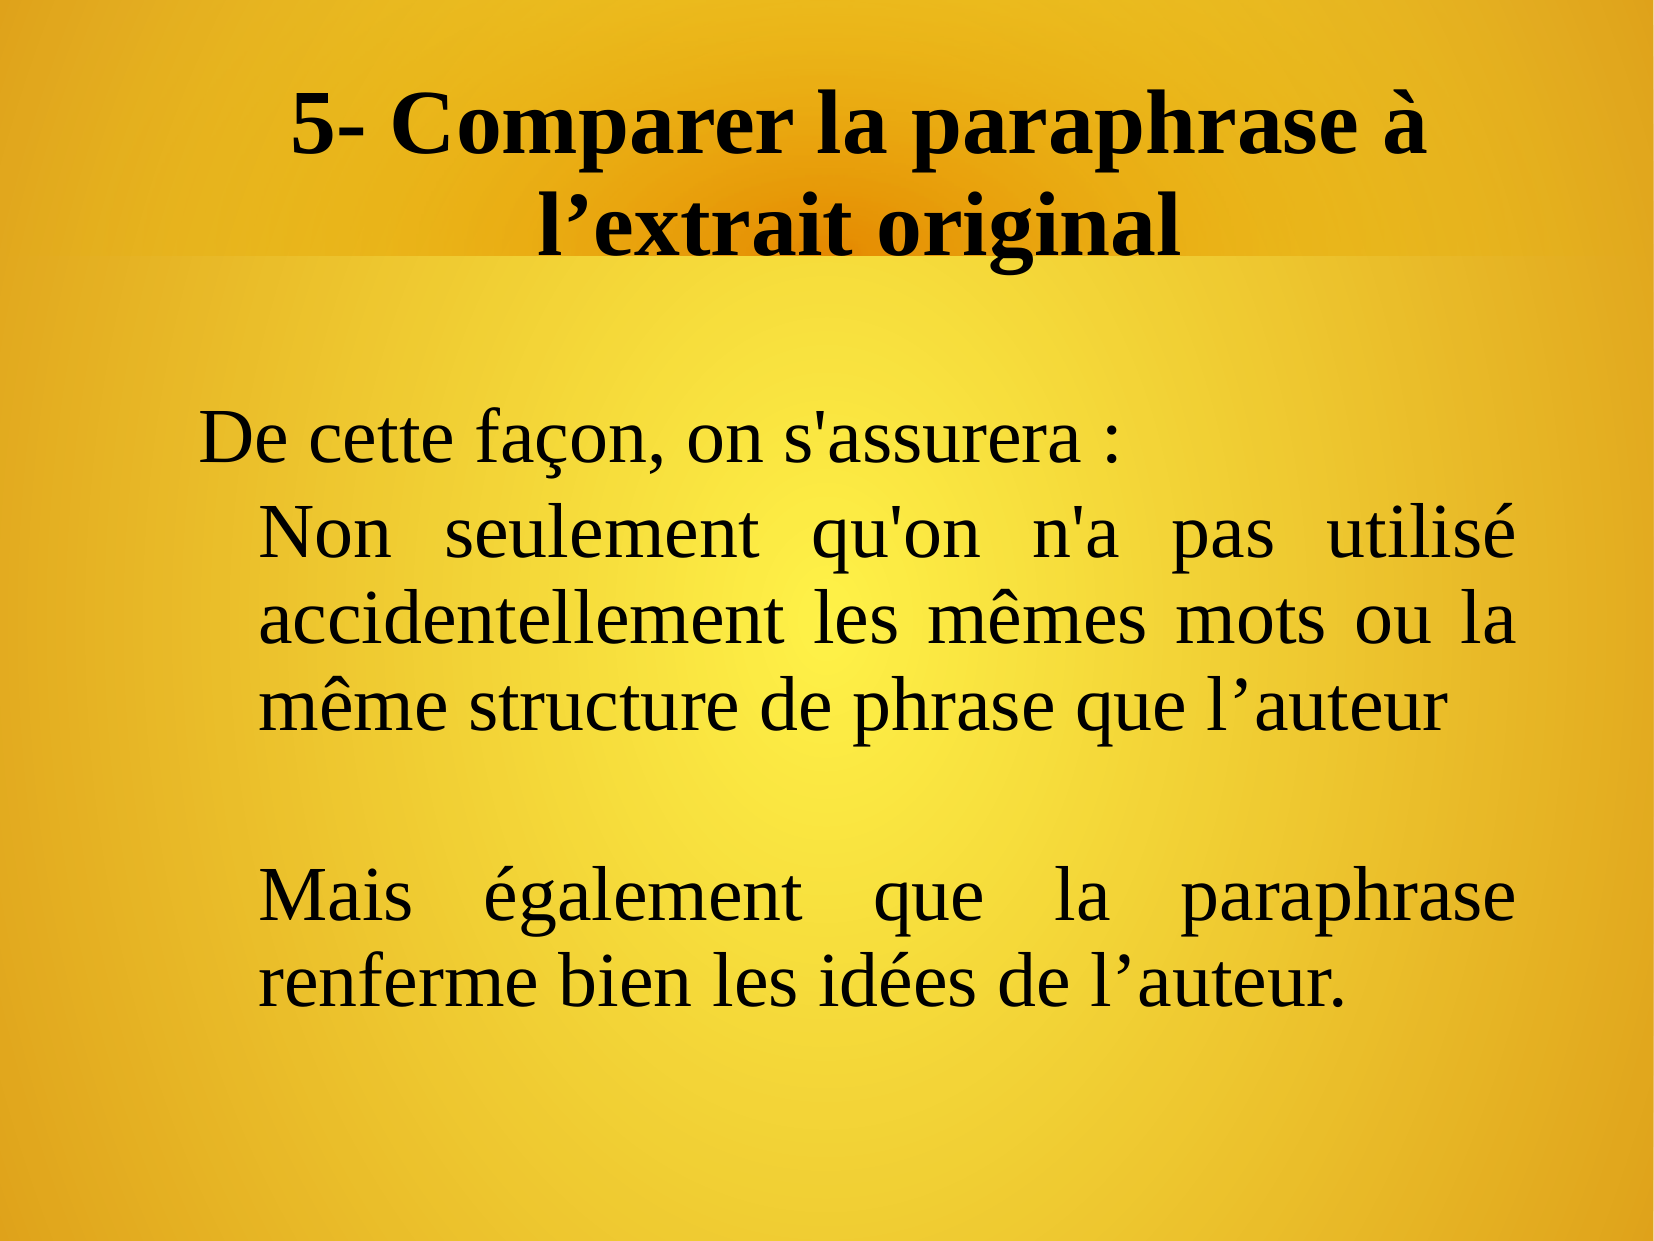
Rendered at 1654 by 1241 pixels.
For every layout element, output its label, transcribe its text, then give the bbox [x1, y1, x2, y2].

title 5- Comparer la paraphrase à l’extrait original [78, 70, 1567, 278]
list De cette façon, on s'assurera : Non seulement qu'on n'a pas utilisé accidentellement les mêmes mots ou la même structure de phrase que l’auteur Mais également que la paraphrase renferme bien les idées de l’auteur. [134, 306, 1519, 1027]
